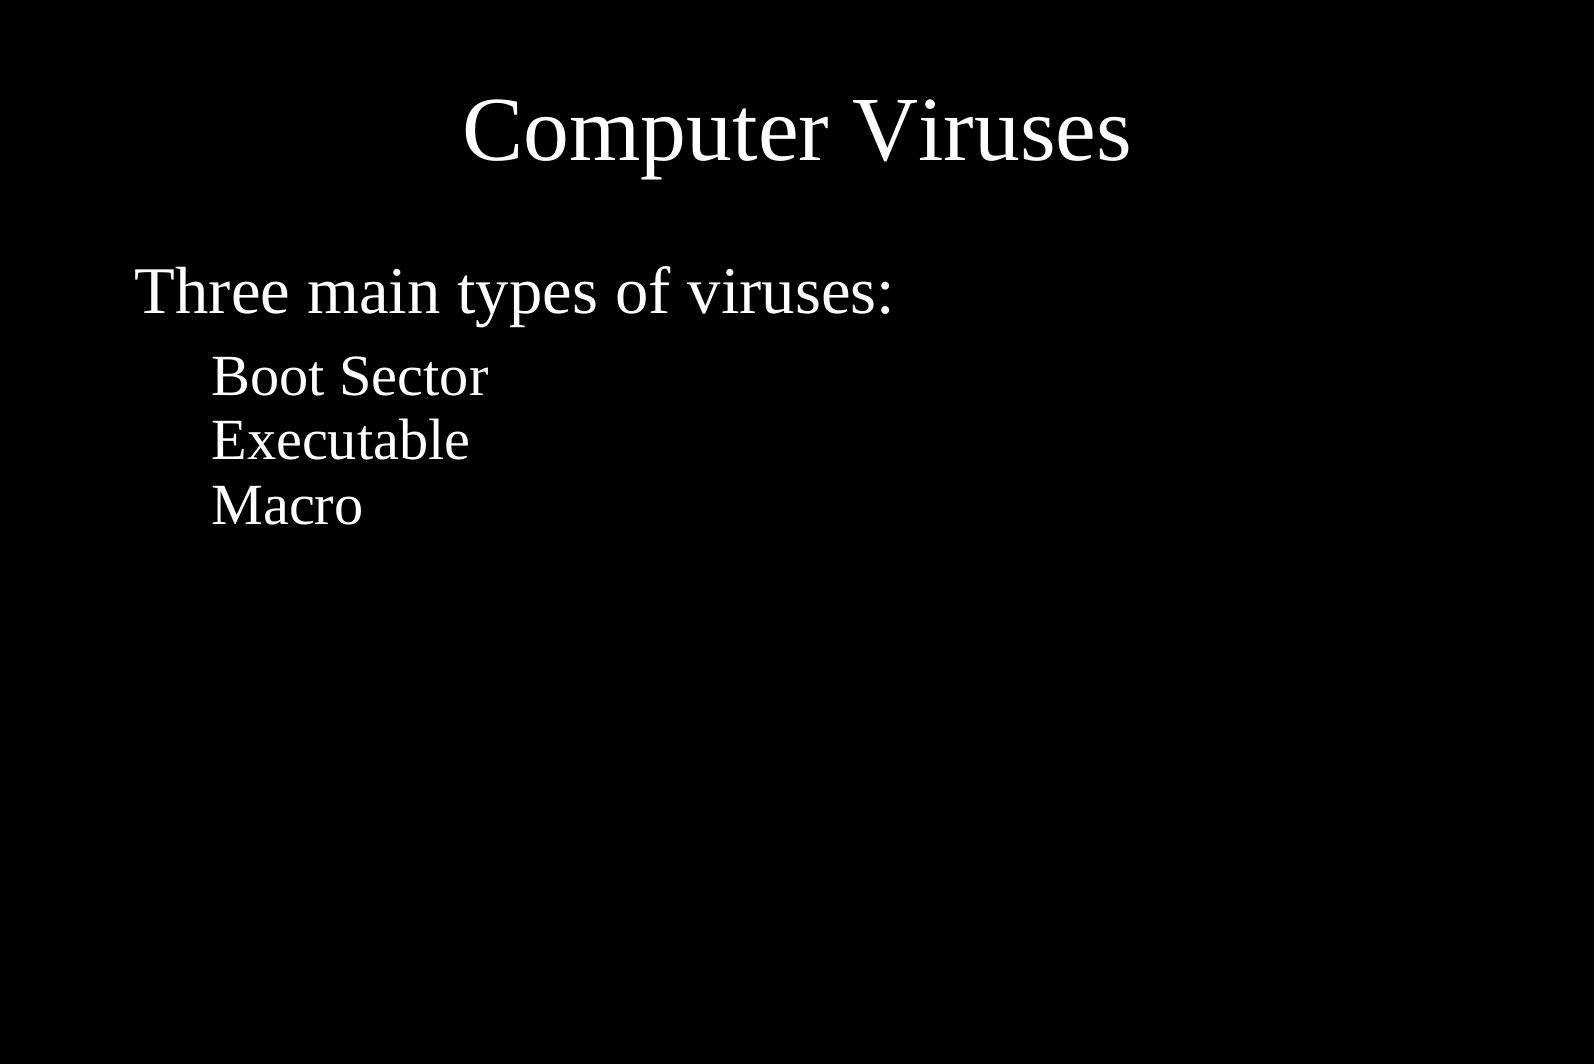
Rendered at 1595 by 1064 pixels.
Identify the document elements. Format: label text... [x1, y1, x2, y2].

list Three main types of viruses: Boot Sector Executable Macro [117, 254, 1479, 1064]
title Computer Viruses [117, 40, 1479, 219]
